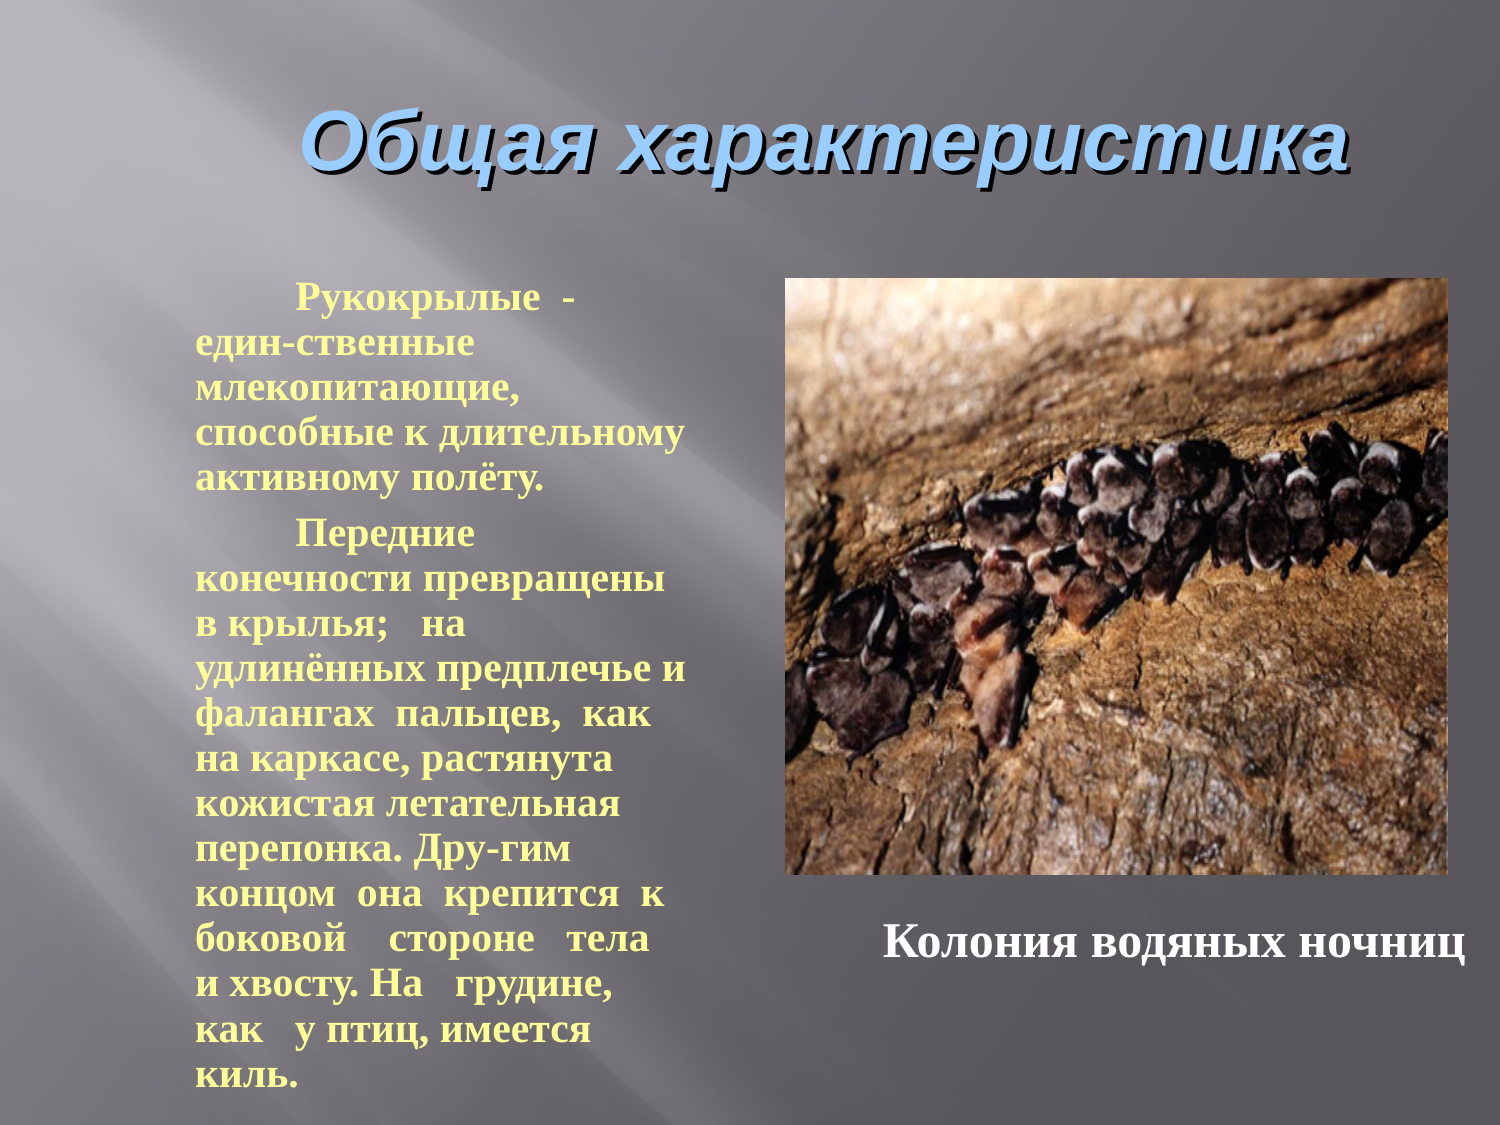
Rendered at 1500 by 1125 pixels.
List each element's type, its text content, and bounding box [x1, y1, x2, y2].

text_box Колония водяных ночниц [868, 904, 1481, 976]
list Рукокрылые - един-ственные млекопитающие, способные к длительному активному полёту. Передние конечности превращены в крылья; на удлинённых предплечье и фалангах пальцев, как на каркасе, растянута кожистая летательная перепонка. Дру-гим концом она крепится к боковой стороне тела и хвосту. На грудине, как у птиц, имеется киль. [0, 267, 703, 1125]
title Общая характеристика [150, 42, 1500, 231]
picture [785, 278, 1448, 875]
